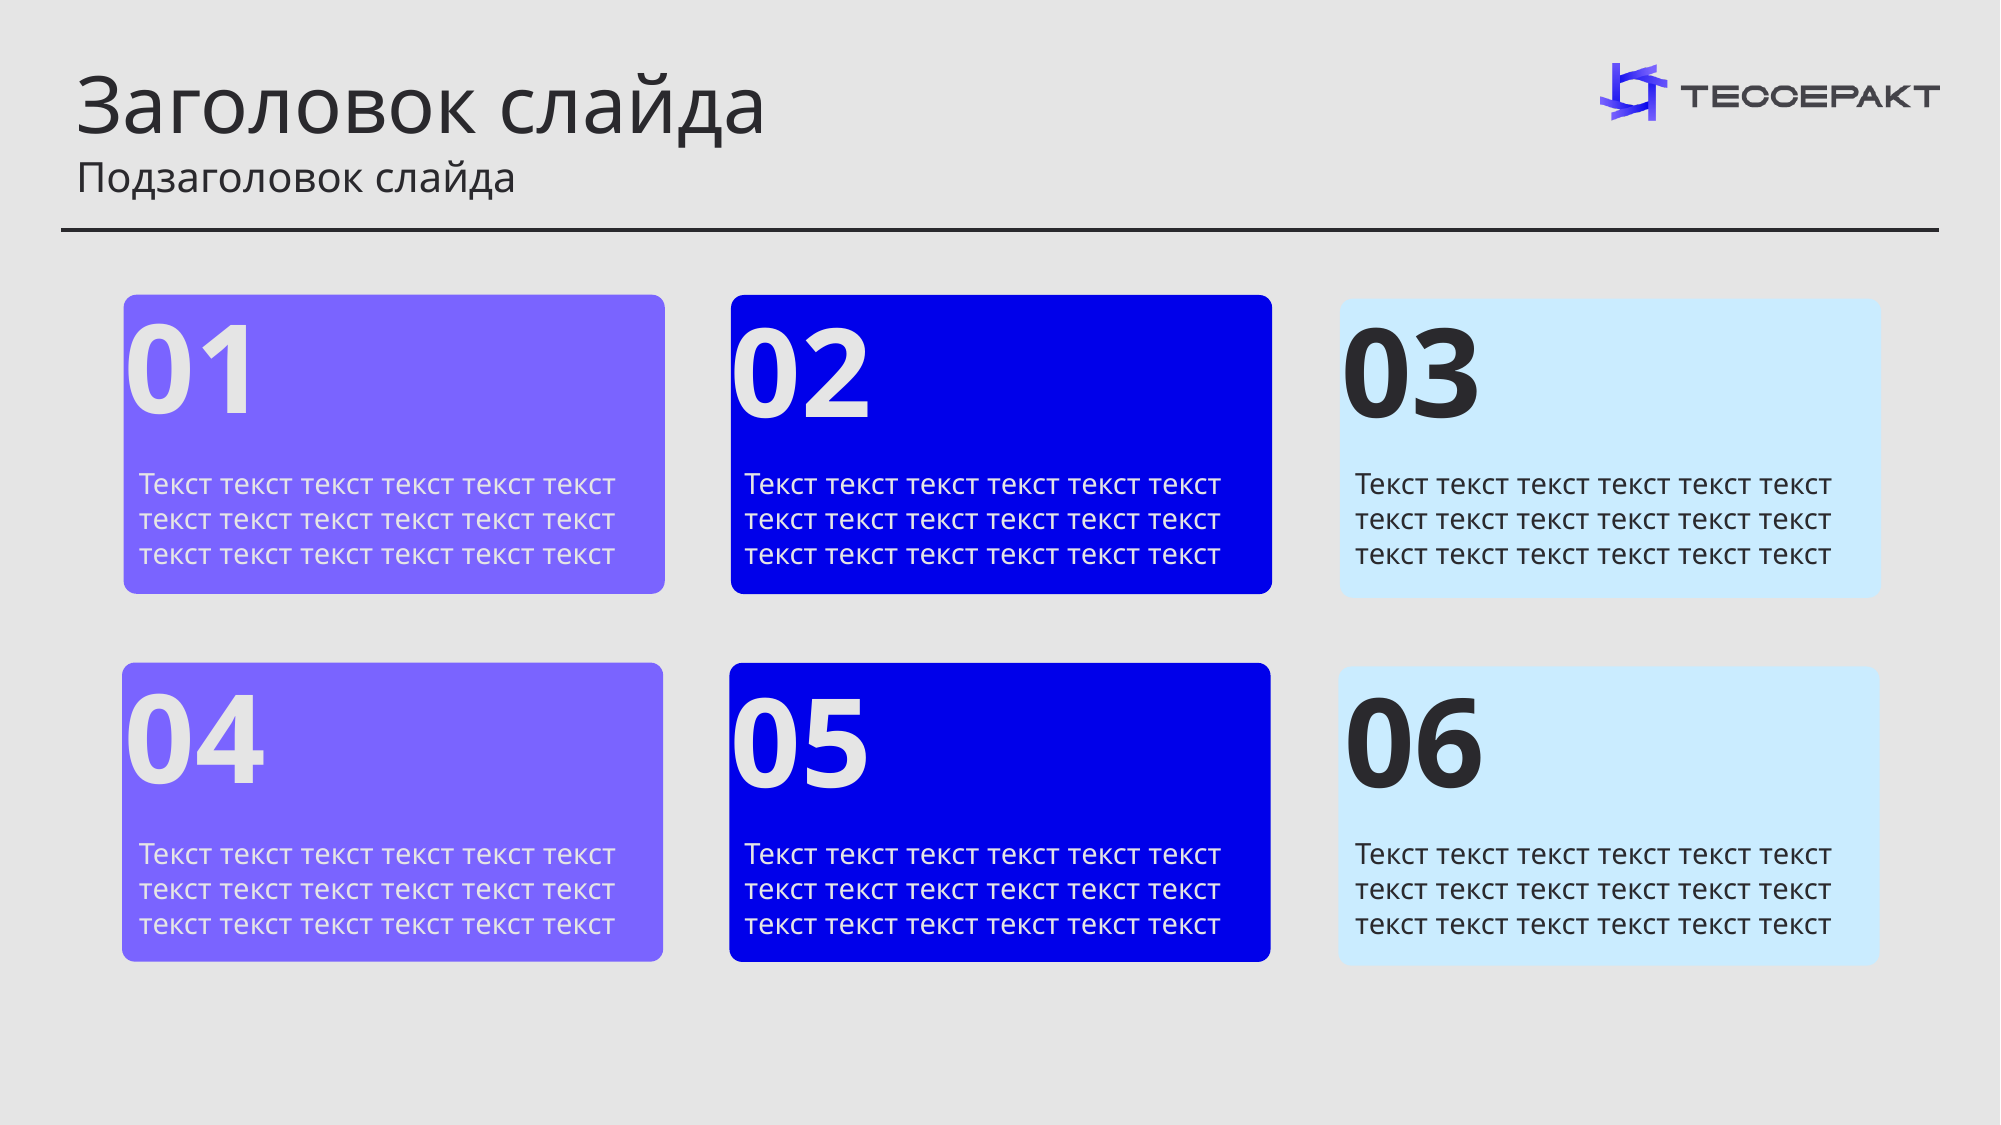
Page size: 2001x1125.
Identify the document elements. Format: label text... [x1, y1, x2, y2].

text_box [1339, 298, 1882, 586]
text_box [729, 662, 1271, 827]
list Текст текст текст текст текст текст текст текст текст текст текст текст текст текст текст текст текст текст [729, 827, 1271, 1004]
list Подзаголовок слайда [60, 152, 768, 237]
text_box [730, 294, 1273, 587]
list 01 [77, 282, 351, 447]
list Текст текст текст текст текст текст текст текст текст текст текст текст текст текст текст текст текст текст [123, 457, 665, 633]
list 03 [1293, 286, 1568, 451]
text_box [1338, 666, 1880, 959]
list 06 [1329, 656, 1603, 821]
list 02 [683, 286, 957, 451]
list Текст текст текст текст текст текст текст текст текст текст текст текст текст текст текст текст текст текст [1340, 457, 1882, 633]
title Заголовок слайда [60, 63, 1445, 159]
list Текст текст текст текст текст текст текст текст текст текст текст текст текст текст текст текст текст текст [123, 827, 665, 1004]
text_box [123, 294, 665, 457]
text_box [122, 662, 664, 954]
list 04 [77, 652, 351, 817]
picture [1600, 63, 1940, 121]
list 05 [683, 656, 957, 821]
list Текст текст текст текст текст текст текст текст текст текст текст текст текст текст текст текст текст текст [1340, 827, 1882, 1004]
list Текст текст текст текст текст текст текст текст текст текст текст текст текст текст текст текст текст текст [729, 457, 1271, 633]
